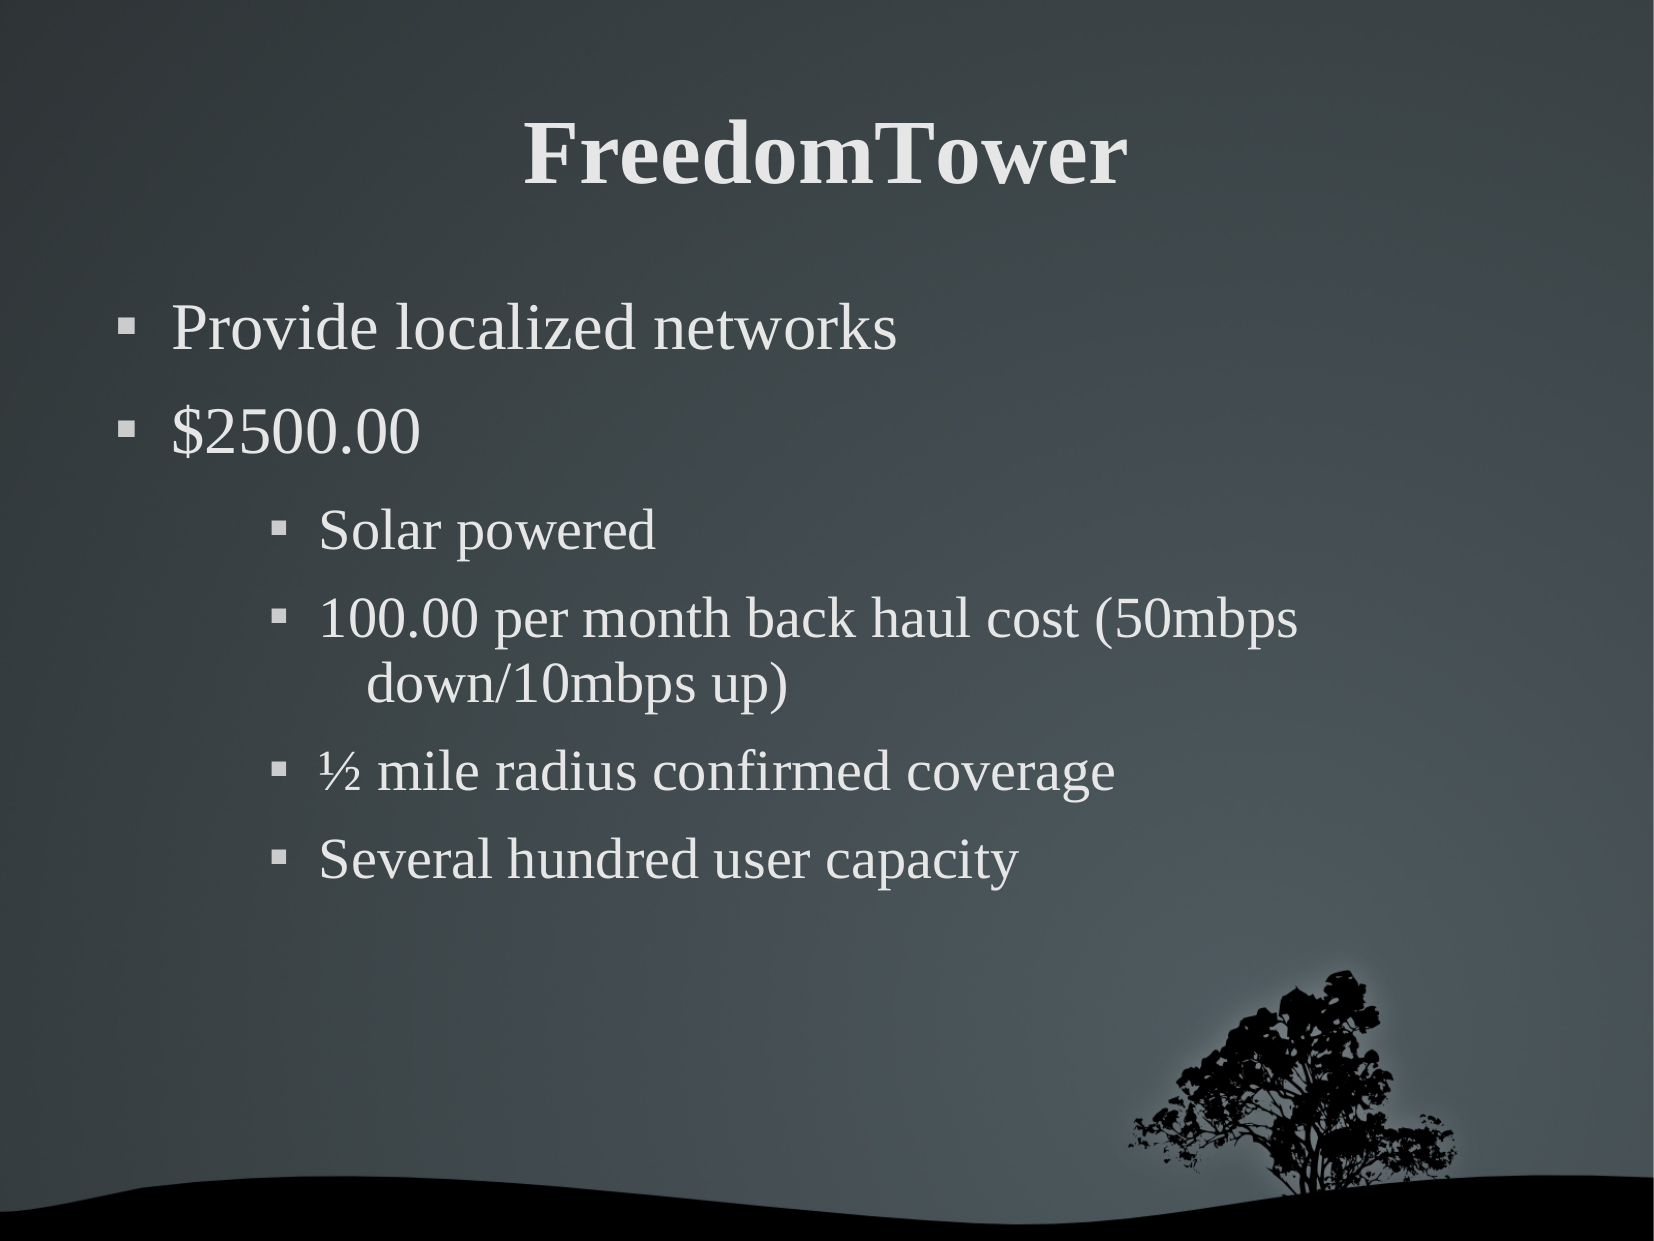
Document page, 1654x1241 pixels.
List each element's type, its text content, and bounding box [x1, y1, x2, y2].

list Provide localized networks $2500.00 Solar powered 100.00 per month back haul cost (50mbps down/10mbps up) ½ mile radius confirmed coverage Several hundred user capacity [82, 290, 1571, 1109]
title FreedomTower [82, 49, 1571, 257]
picture [0, 0, 1654, 1241]
